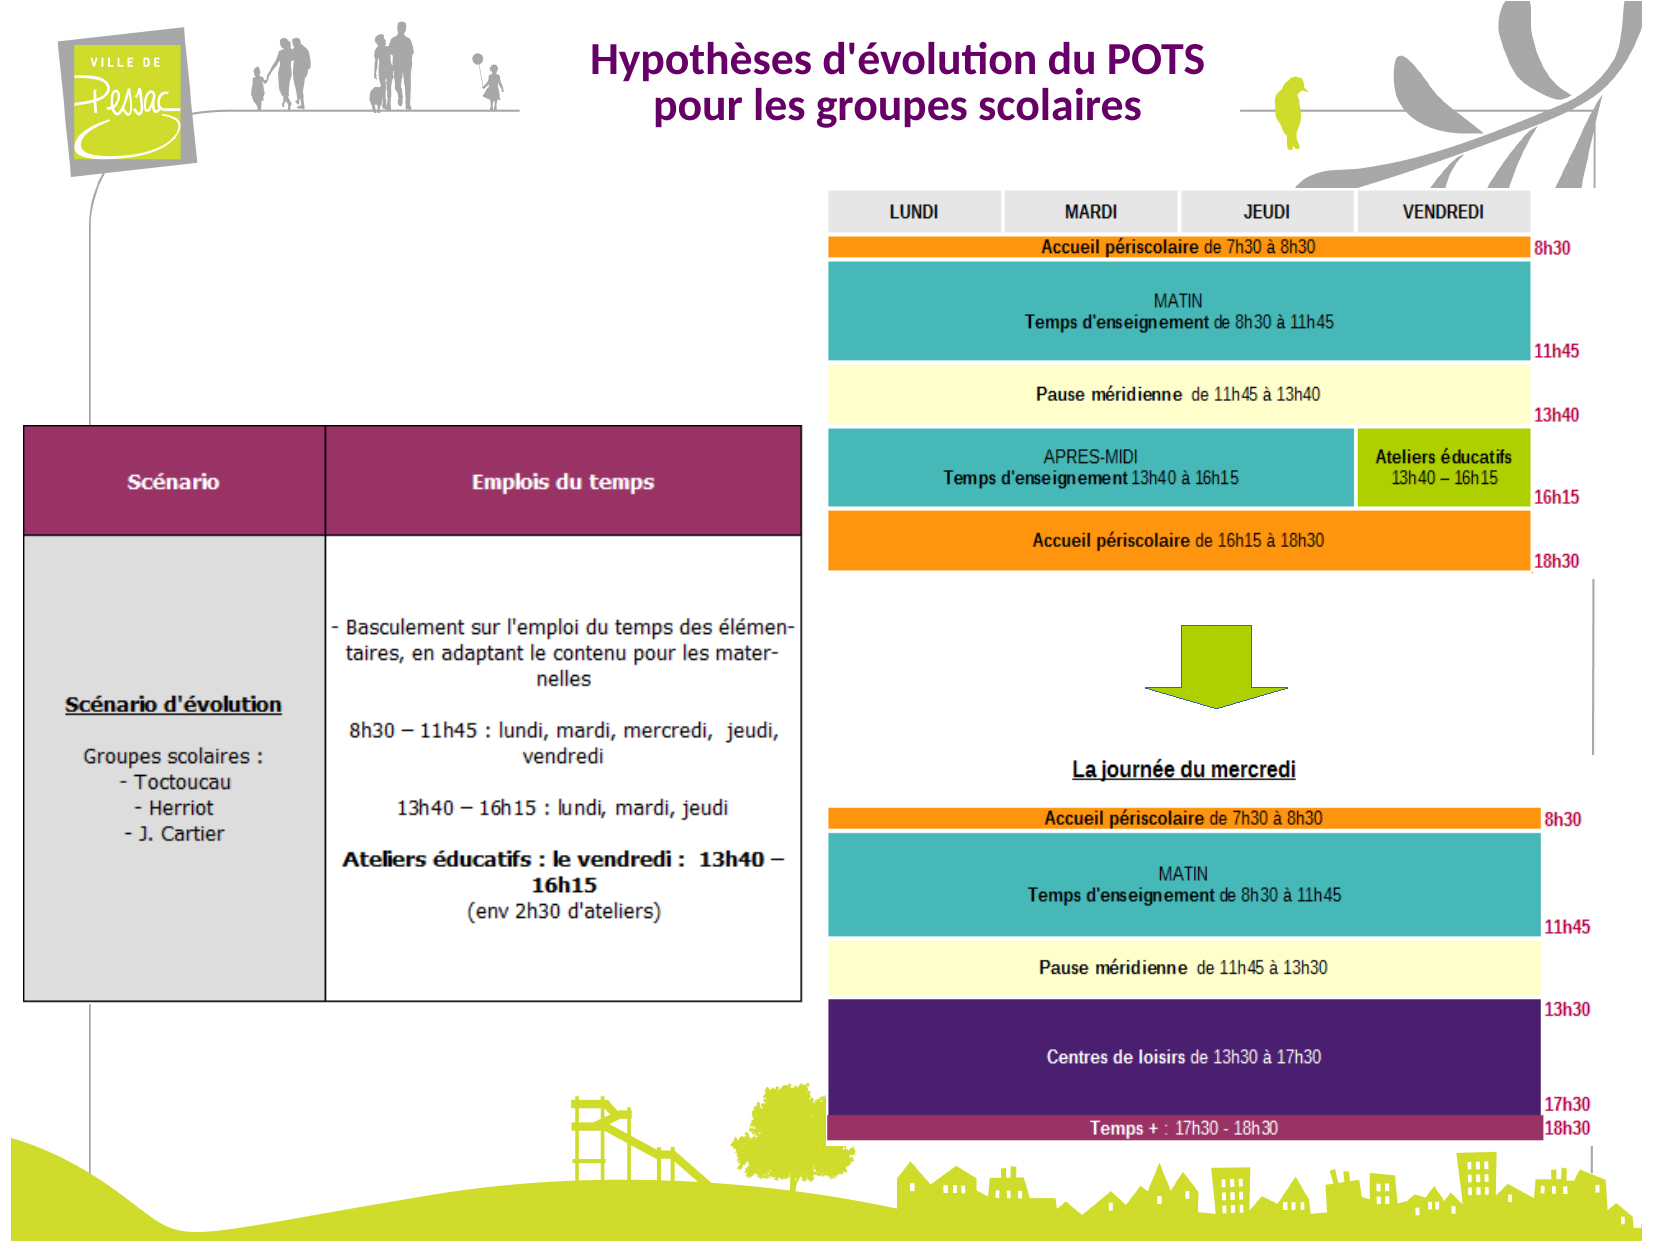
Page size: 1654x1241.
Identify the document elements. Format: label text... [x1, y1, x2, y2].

text_box Hypothèses d'évolution du POTS pour les groupes scolaires [519, 11, 1241, 164]
text_box [1145, 625, 1288, 709]
picture [11, 1, 1654, 1241]
